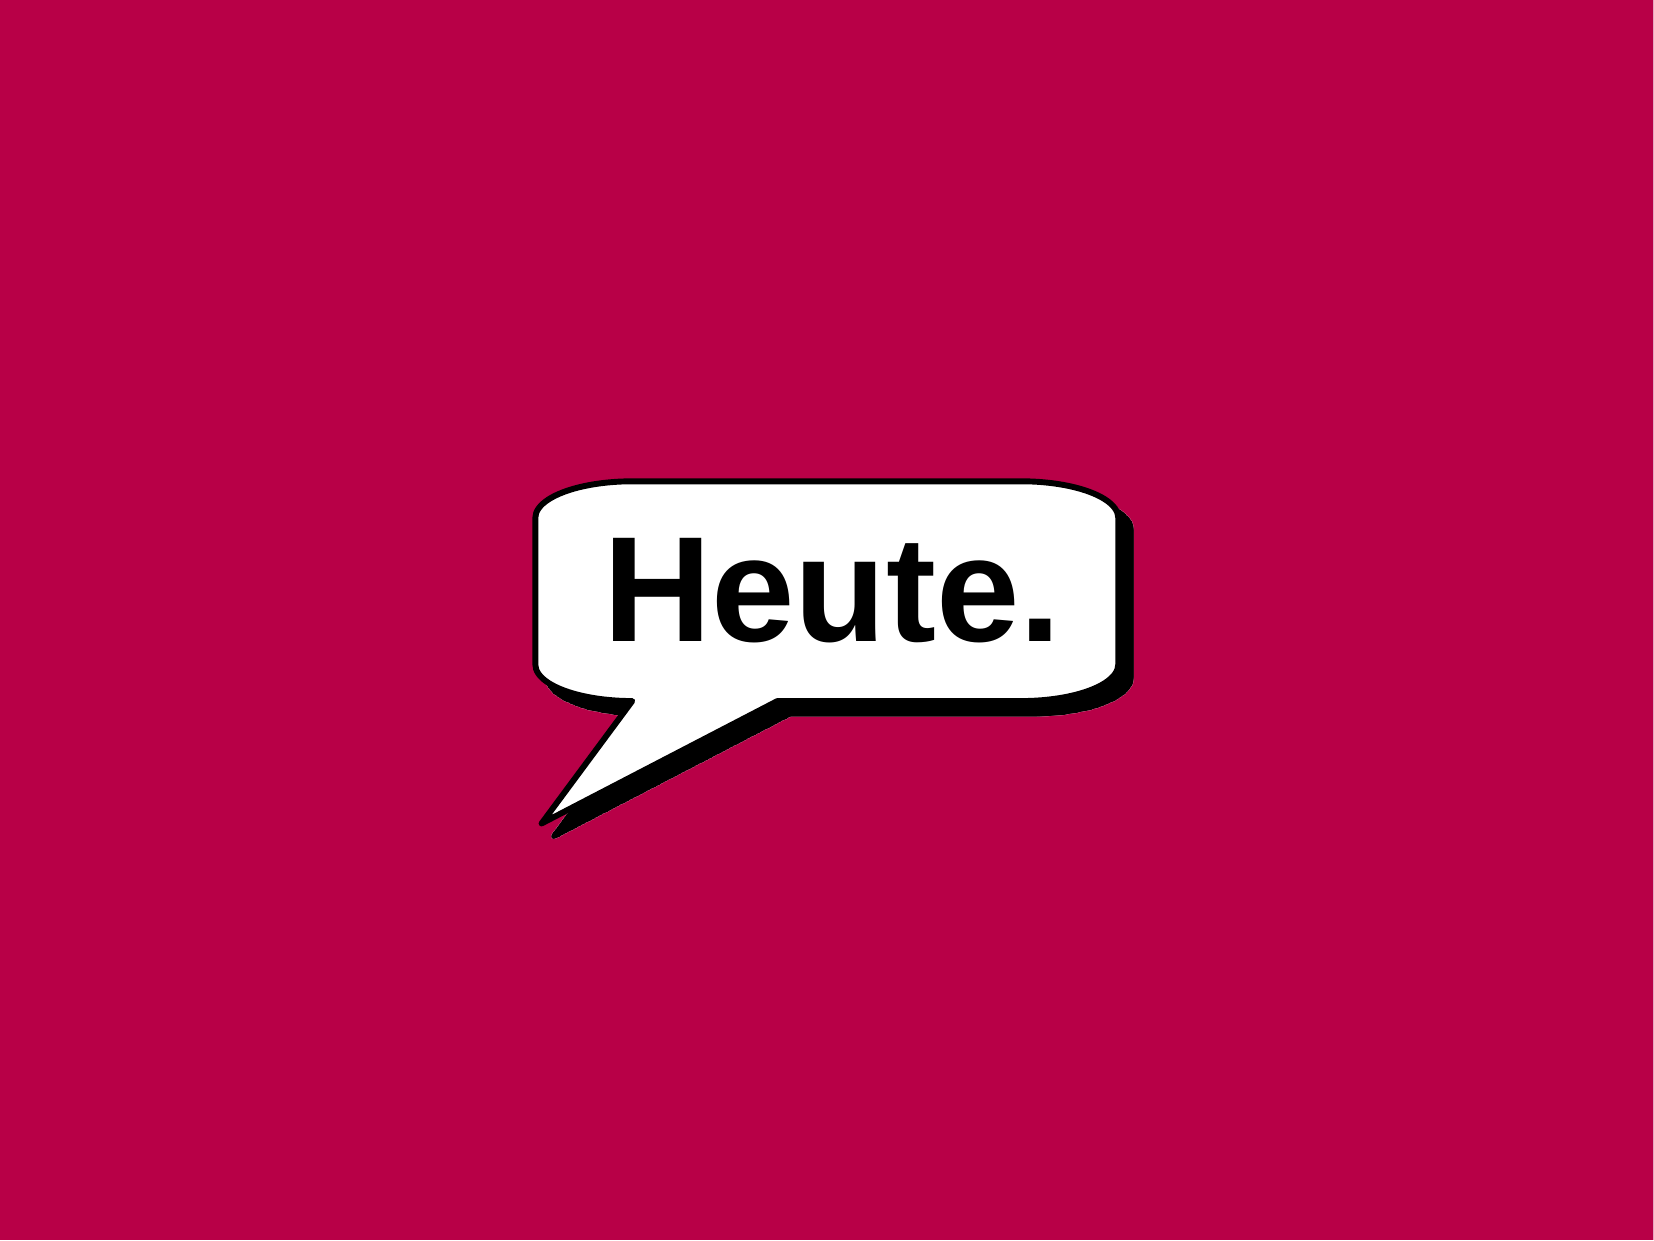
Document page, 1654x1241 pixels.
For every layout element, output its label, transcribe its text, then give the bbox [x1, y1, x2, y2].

text_box [535, 501, 545, 681]
text_box [541, 688, 1096, 824]
text_box [550, 481, 1103, 498]
text_box Heute. [545, 498, 1121, 688]
